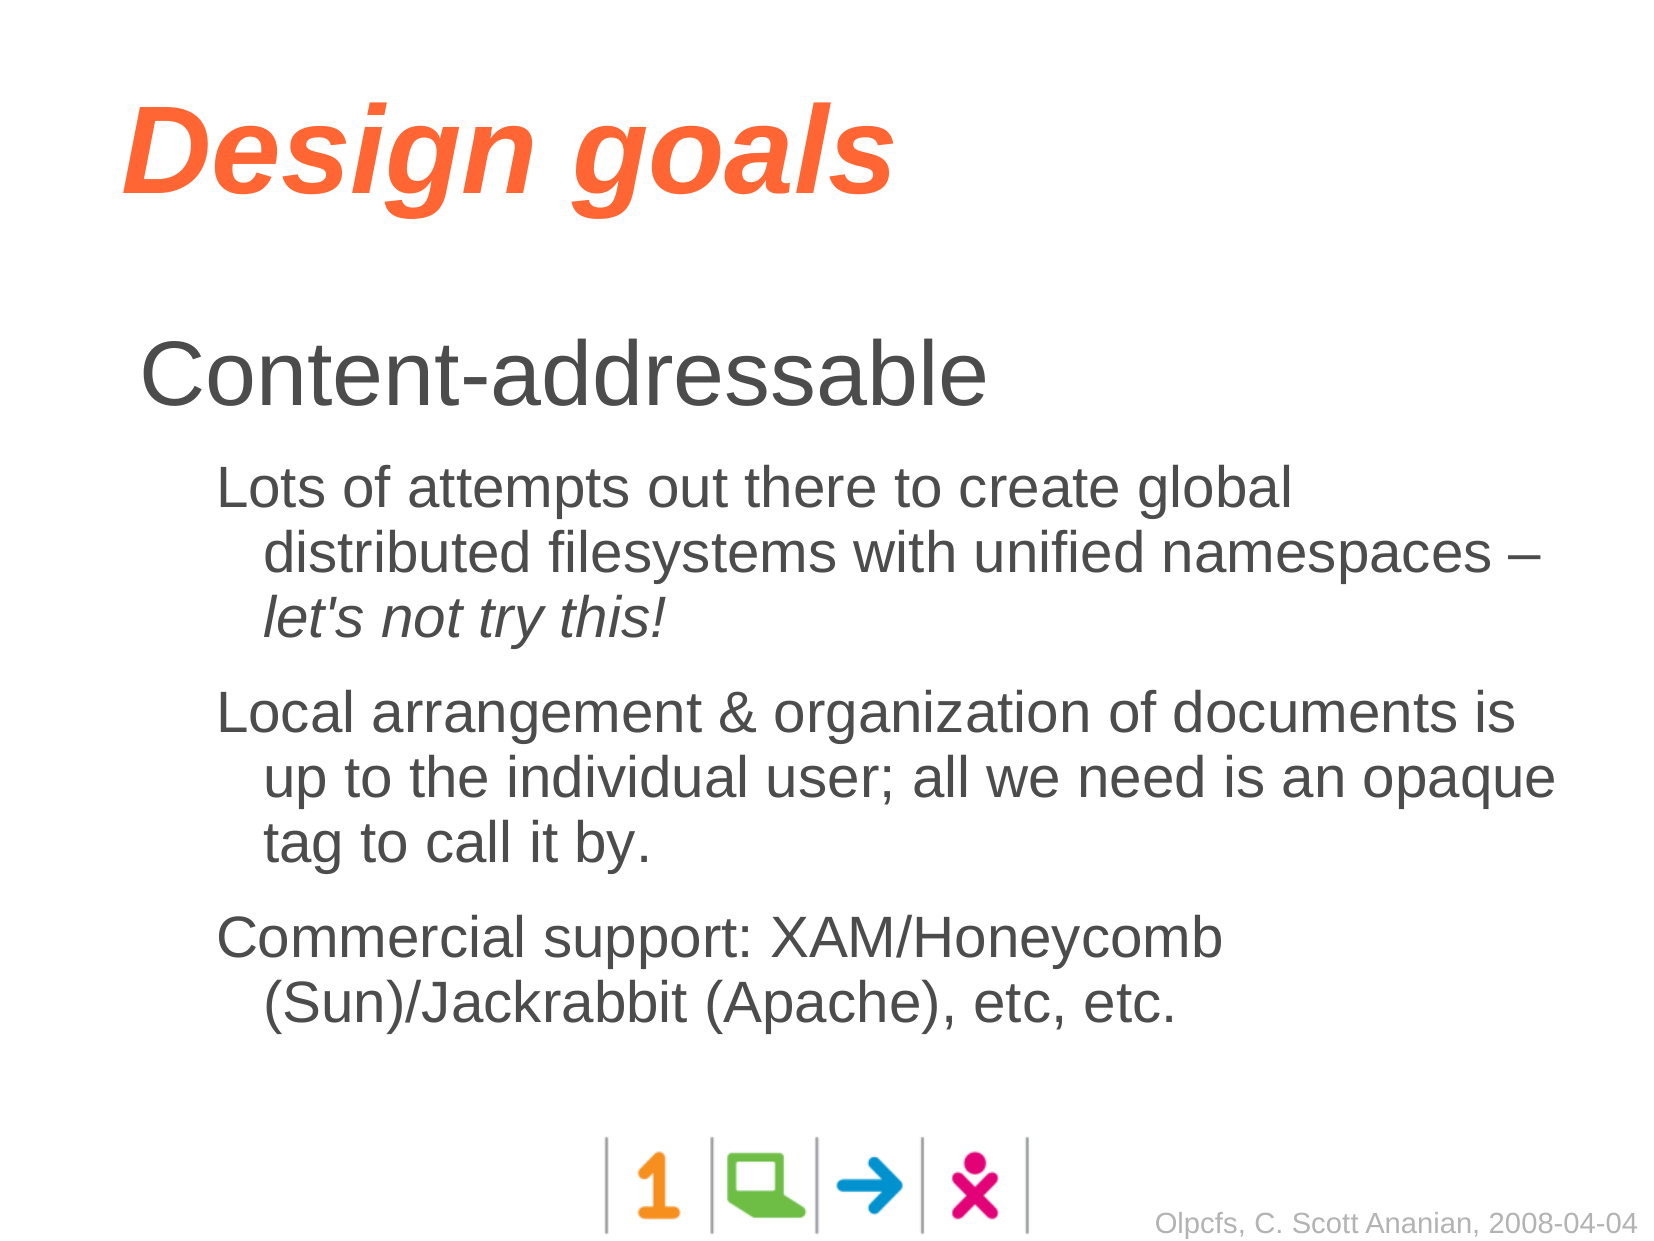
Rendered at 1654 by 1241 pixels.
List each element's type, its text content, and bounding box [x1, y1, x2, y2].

list Content-addressable Lots of attempts out there to create global distributed filesystems with unified namespaces – let's not try this! Local arrangement & organization of documents is up to the individual user; all we need is an opaque tag to call it by. Commercial support: XAM/Honeycomb (Sun)/Jackrabbit (Apache), etc, etc. [121, 321, 1561, 1118]
picture [600, 1133, 1036, 1241]
title Design goals [121, 46, 1534, 254]
